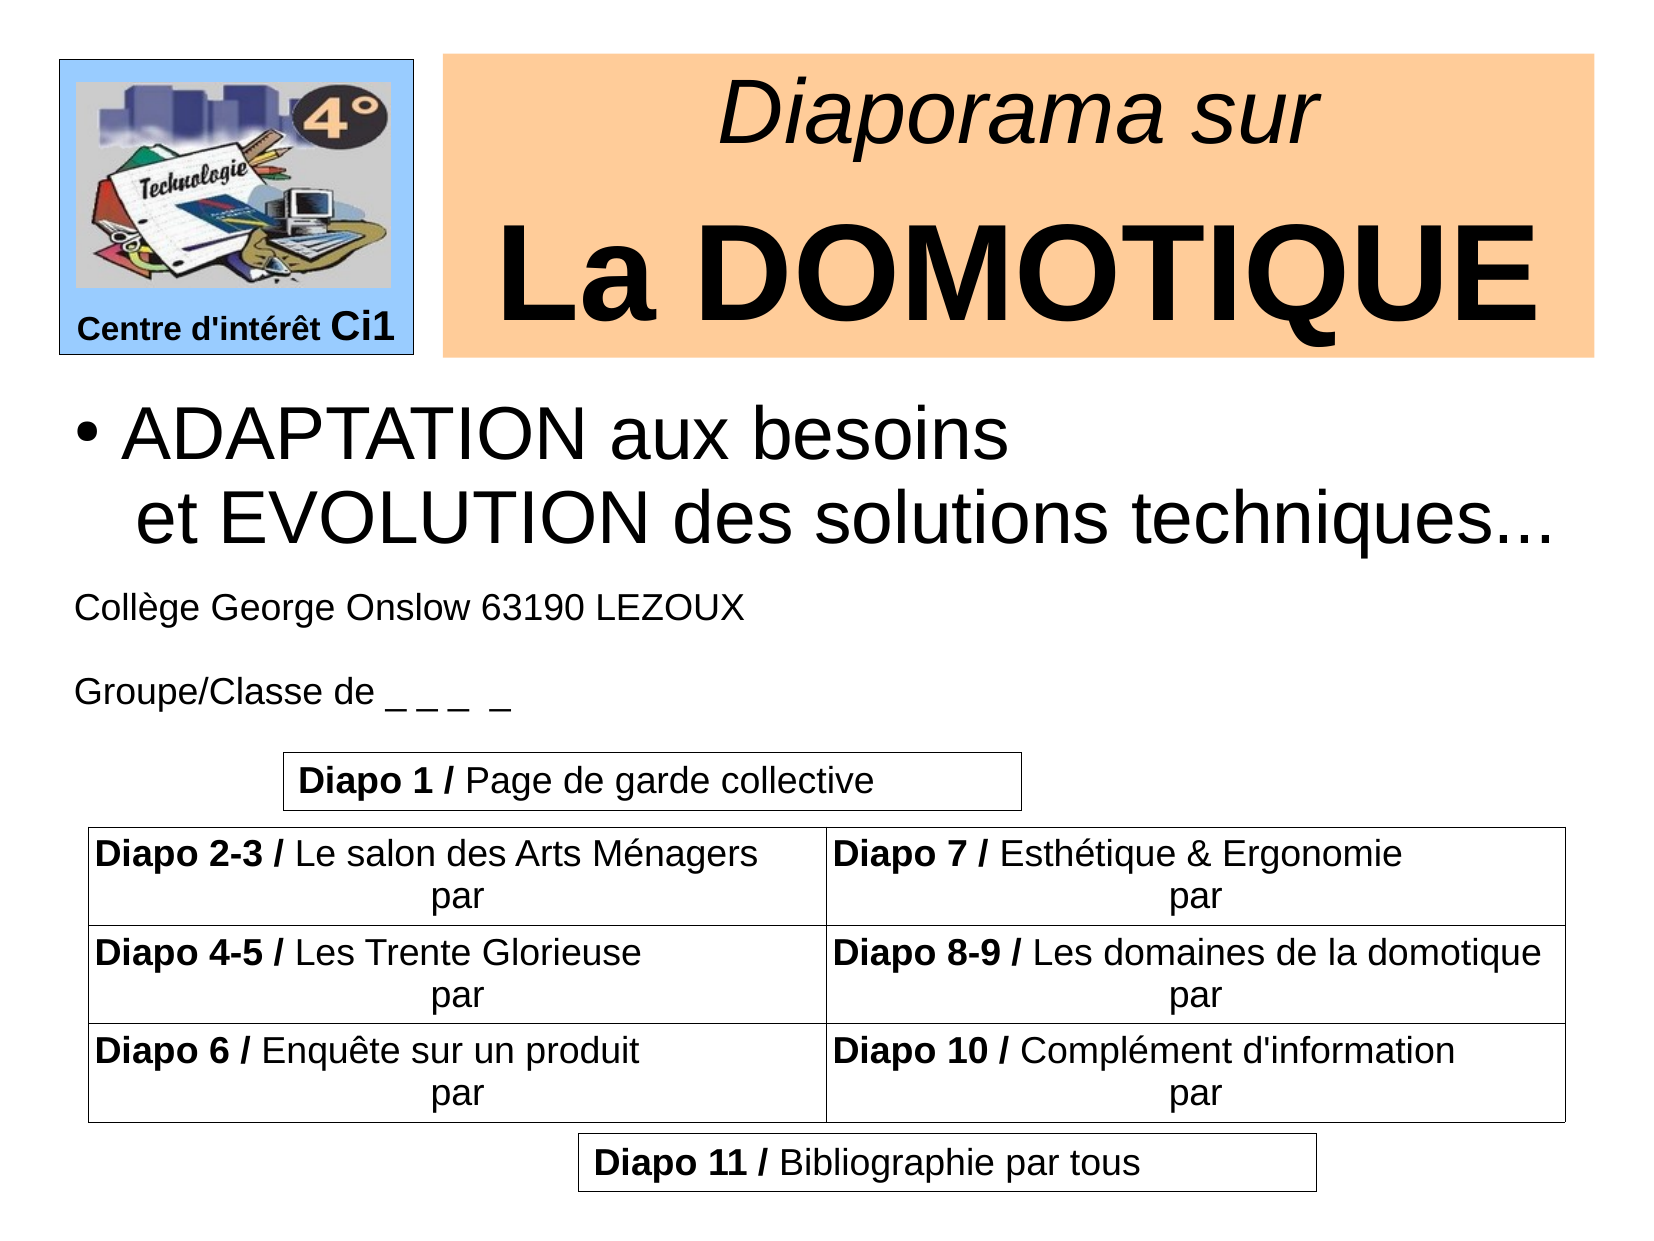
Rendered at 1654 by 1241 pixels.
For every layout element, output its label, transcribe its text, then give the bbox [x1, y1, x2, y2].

table_cell Diapo 8-9 / Les domaines de la domotique par [827, 926, 1565, 1023]
picture [76, 82, 391, 288]
text_box [59, 59, 414, 295]
text_box Diaporama sur La DOMOTIQUE [442, 53, 1595, 358]
table_cell Diapo 4-5 / Les Trente Glorieuse par [89, 926, 826, 1023]
text_box Diapo 11 / Bibliographie par tous [578, 1133, 1317, 1192]
table_cell Diapo 6 / Enquête sur un produit par [89, 1024, 826, 1122]
table_header Diapo 2-3 / Le salon des Arts Ménagers par [89, 828, 826, 925]
text_box Collège George Onslow 63190 LEZOUX Groupe/Classe de _ _ _ _ [59, 578, 768, 720]
text_box ADAPTATION aux besoins et EVOLUTION des solutions techniques... [59, 383, 1595, 567]
text_box Centre d'intérêt Ci1 [59, 295, 414, 358]
table_header Diapo 7 / Esthétique & Ergonomie par [827, 828, 1565, 925]
table_cell Diapo 10 / Complément d'information par [827, 1024, 1565, 1122]
text_box Diapo 1 / Page de garde collective [283, 752, 1022, 811]
